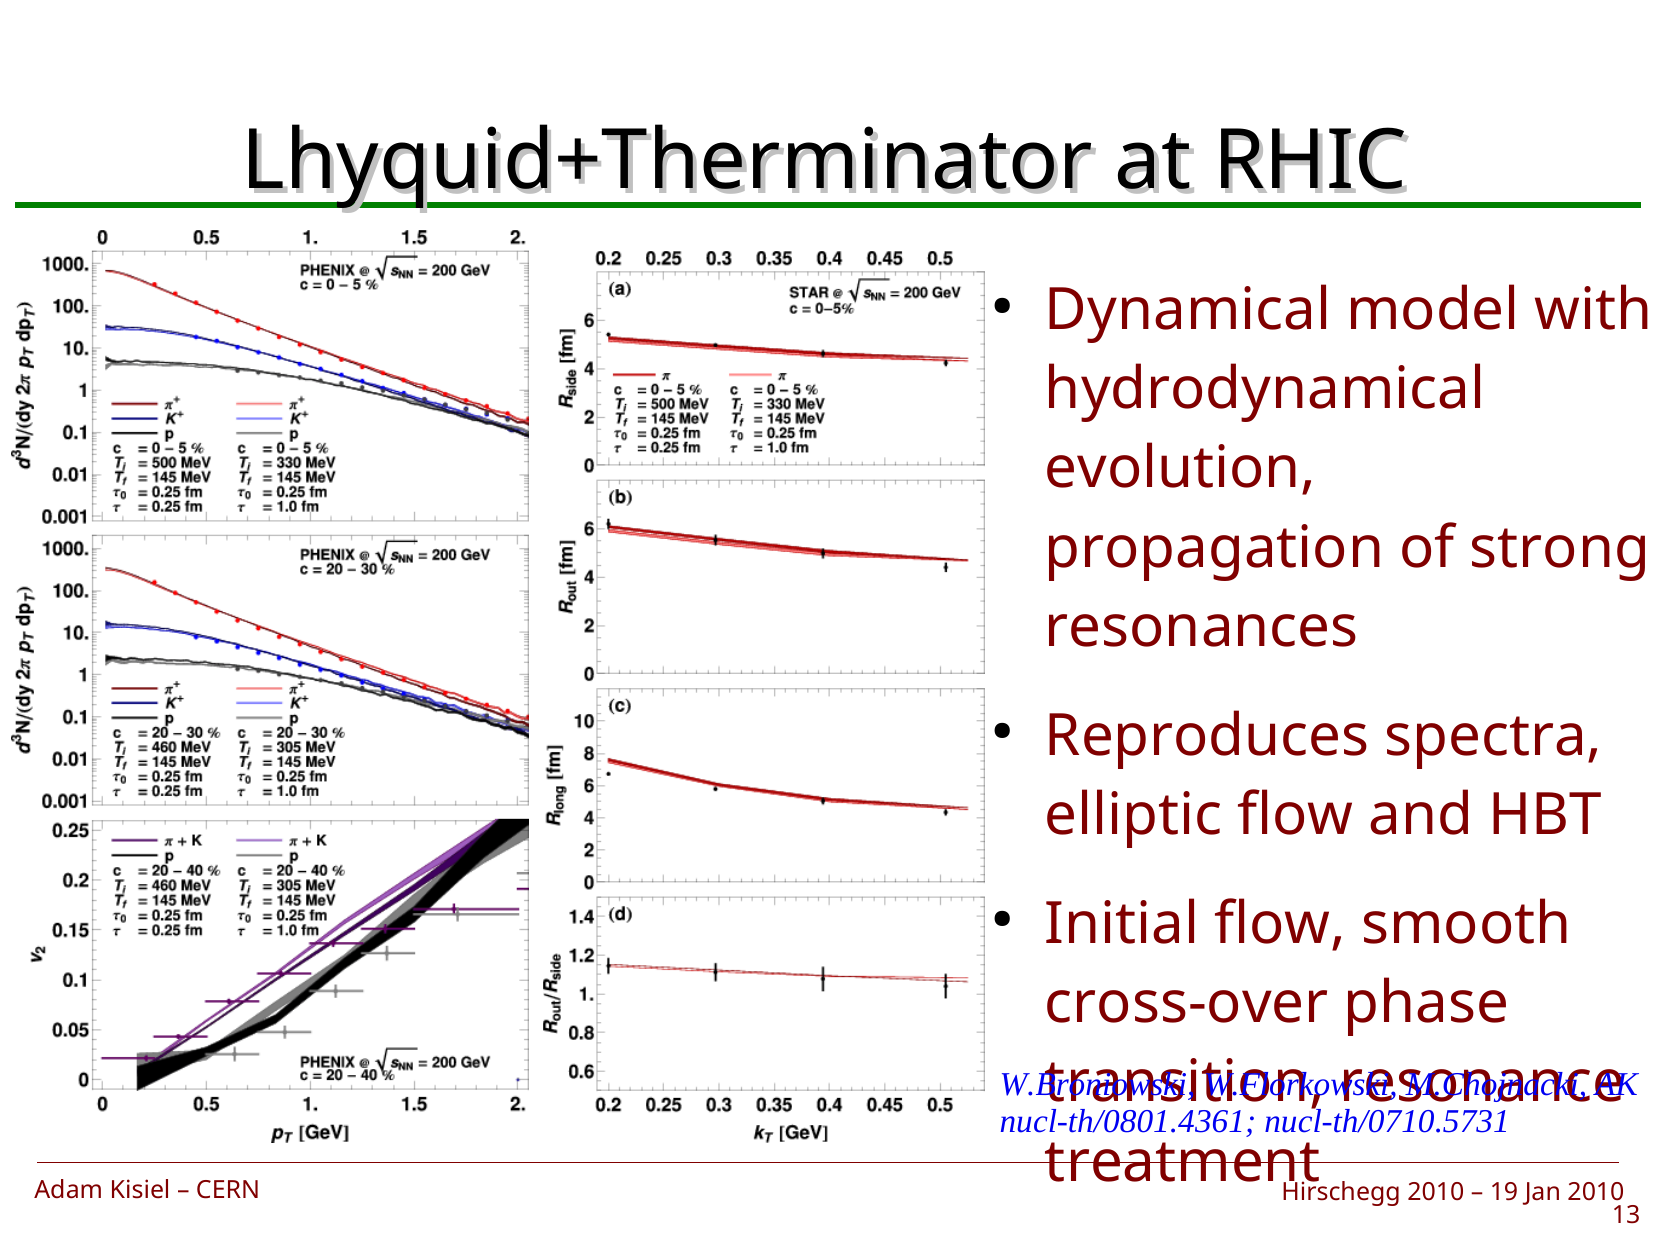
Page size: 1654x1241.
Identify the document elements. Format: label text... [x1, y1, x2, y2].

title Lhyquid+Therminator at RHIC [63, 52, 1586, 261]
list Dynamical model with hydrodynamical evolution, propagation of strong resonances Reproduces spectra, elliptic flow and HBT Initial flow, smooth cross-over phase transition, resonance treatment [985, 267, 1653, 1058]
text_box W.Broniowski, W.Florkowski, M.Chojnacki, AK nucl-th/0801.4361; nucl-th/0710.5731 [984, 1058, 1653, 1148]
picture [542, 250, 985, 1143]
picture [11, 229, 529, 1143]
